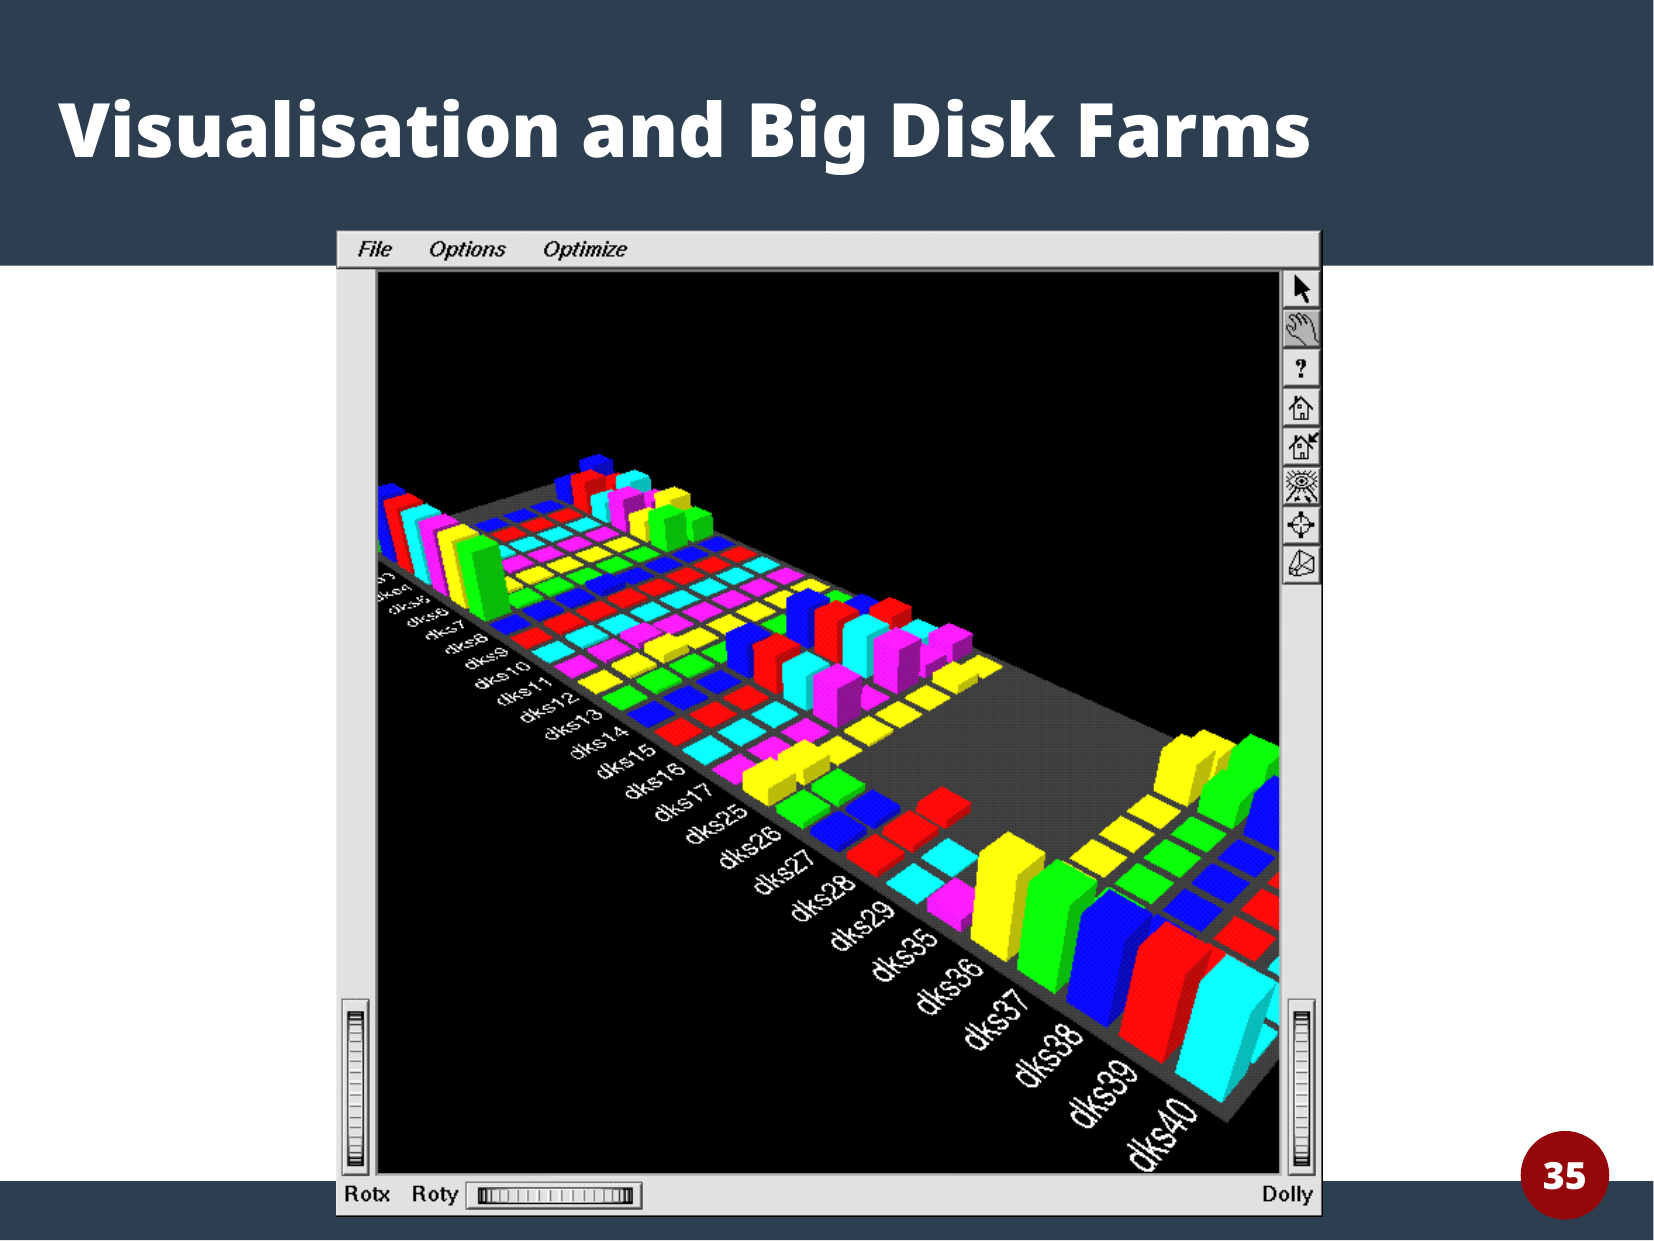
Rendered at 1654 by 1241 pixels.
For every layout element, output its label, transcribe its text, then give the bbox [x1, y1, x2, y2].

picture [336, 230, 1323, 1217]
title Visualisation and Big Disk Farms [59, 49, 1595, 207]
